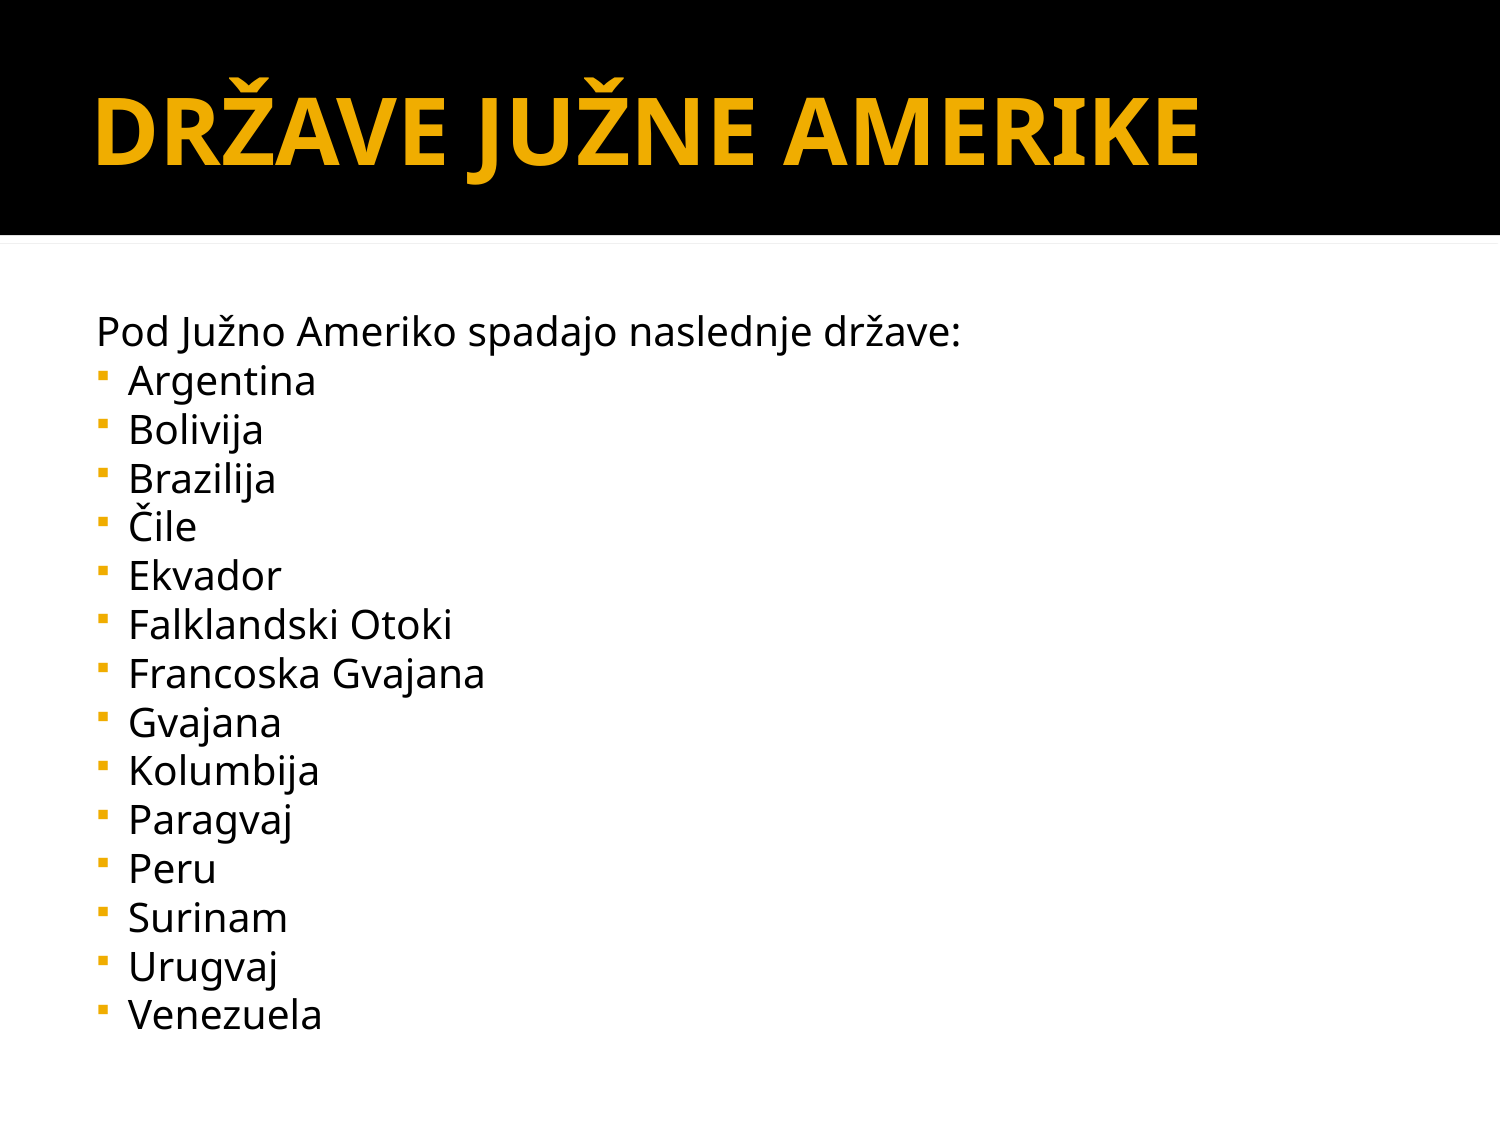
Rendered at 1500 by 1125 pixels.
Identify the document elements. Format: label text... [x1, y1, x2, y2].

title DRŽAVE JUŽNE AMERIKE [75, 25, 1425, 231]
list Pod Južno Ameriko spadajo naslednje države: Argentina Bolivija Brazilija Čile Ekvador Falklandski Otoki Francoska Gvajana Gvajana Kolumbija Paragvaj Peru Surinam Urugvaj Venezuela [75, 291, 1425, 1050]
